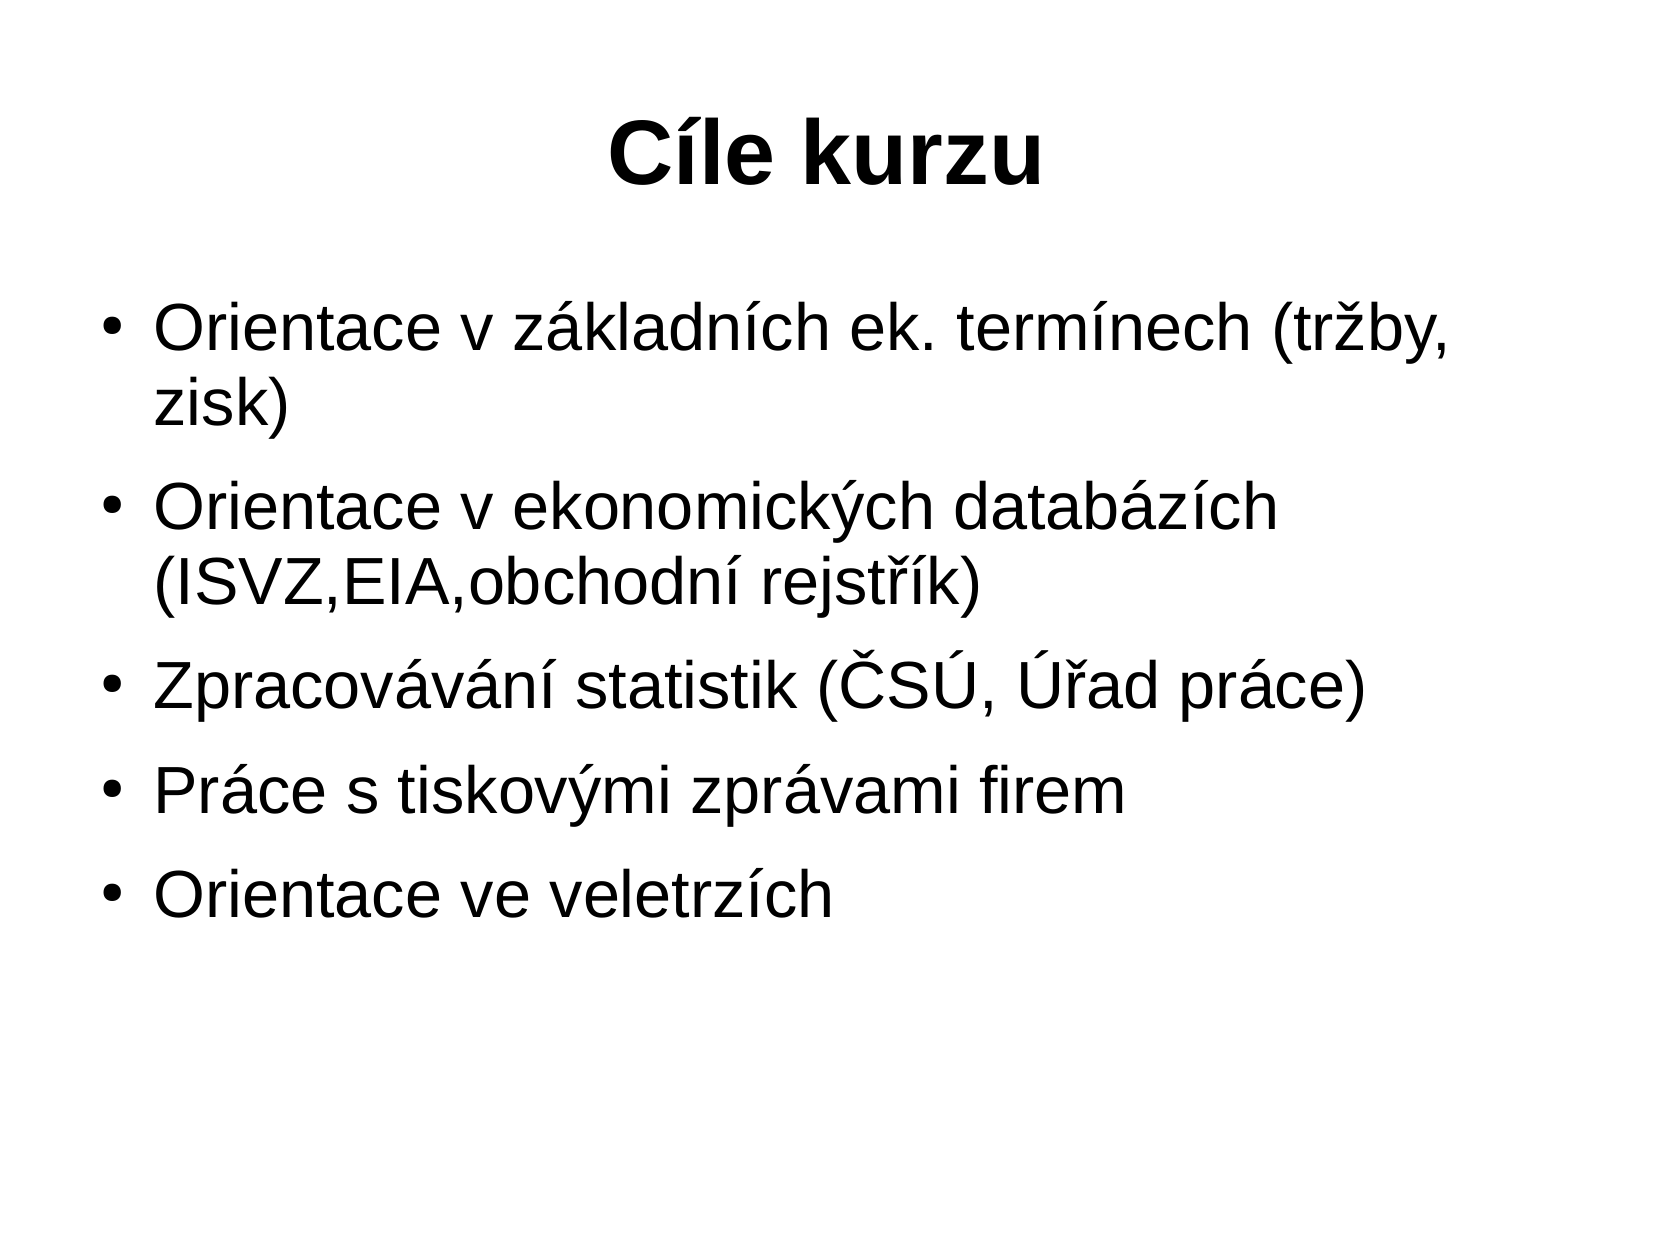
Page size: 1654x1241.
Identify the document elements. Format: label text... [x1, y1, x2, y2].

list Orientace v základních ek. termínech (tržby, zisk) Orientace v ekonomických databázích (ISVZ,EIA,obchodní rejstřík) Zpracovávání statistik (ČSÚ, Úřad práce) Práce s tiskovými zprávami firem Orientace ve veletrzích [82, 290, 1571, 1109]
title Cíle kurzu [82, 49, 1571, 257]
